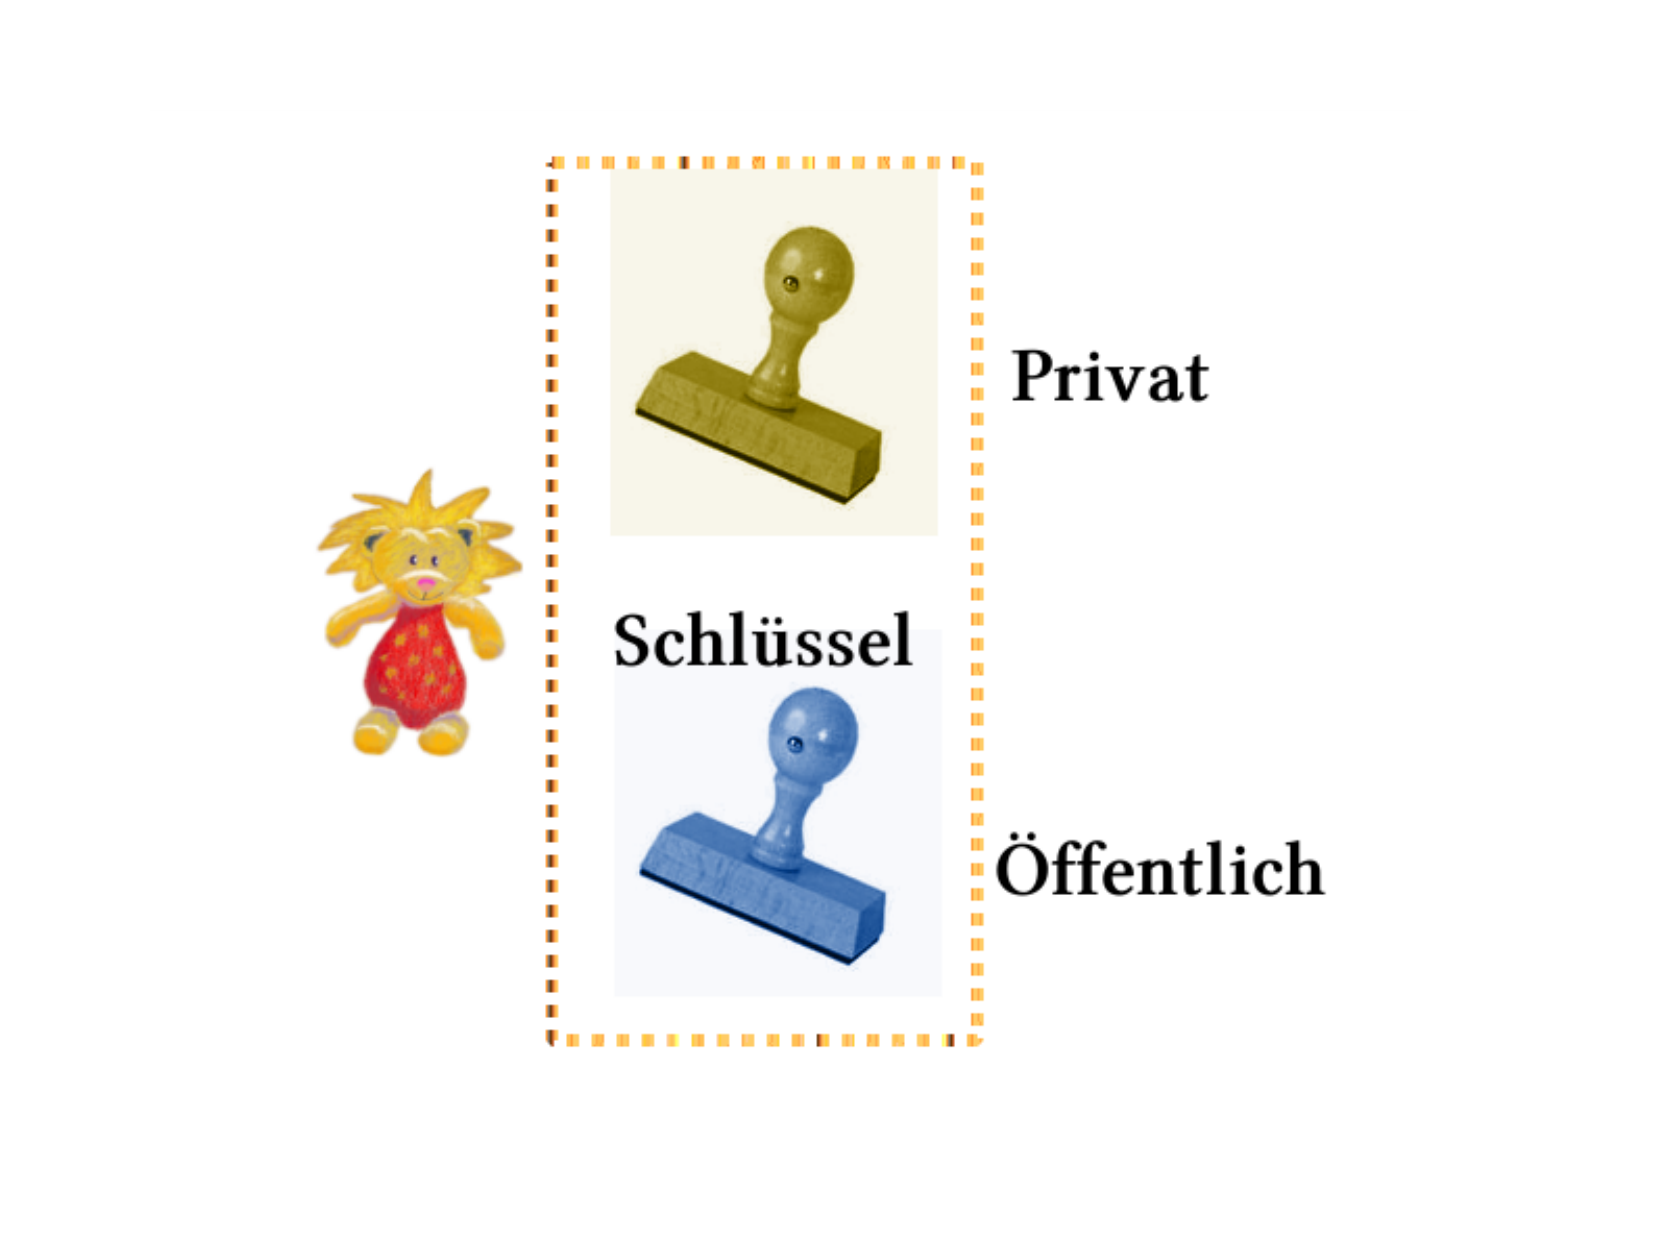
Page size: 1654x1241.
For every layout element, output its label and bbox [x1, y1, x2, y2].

picture [150, 109, 1418, 1093]
